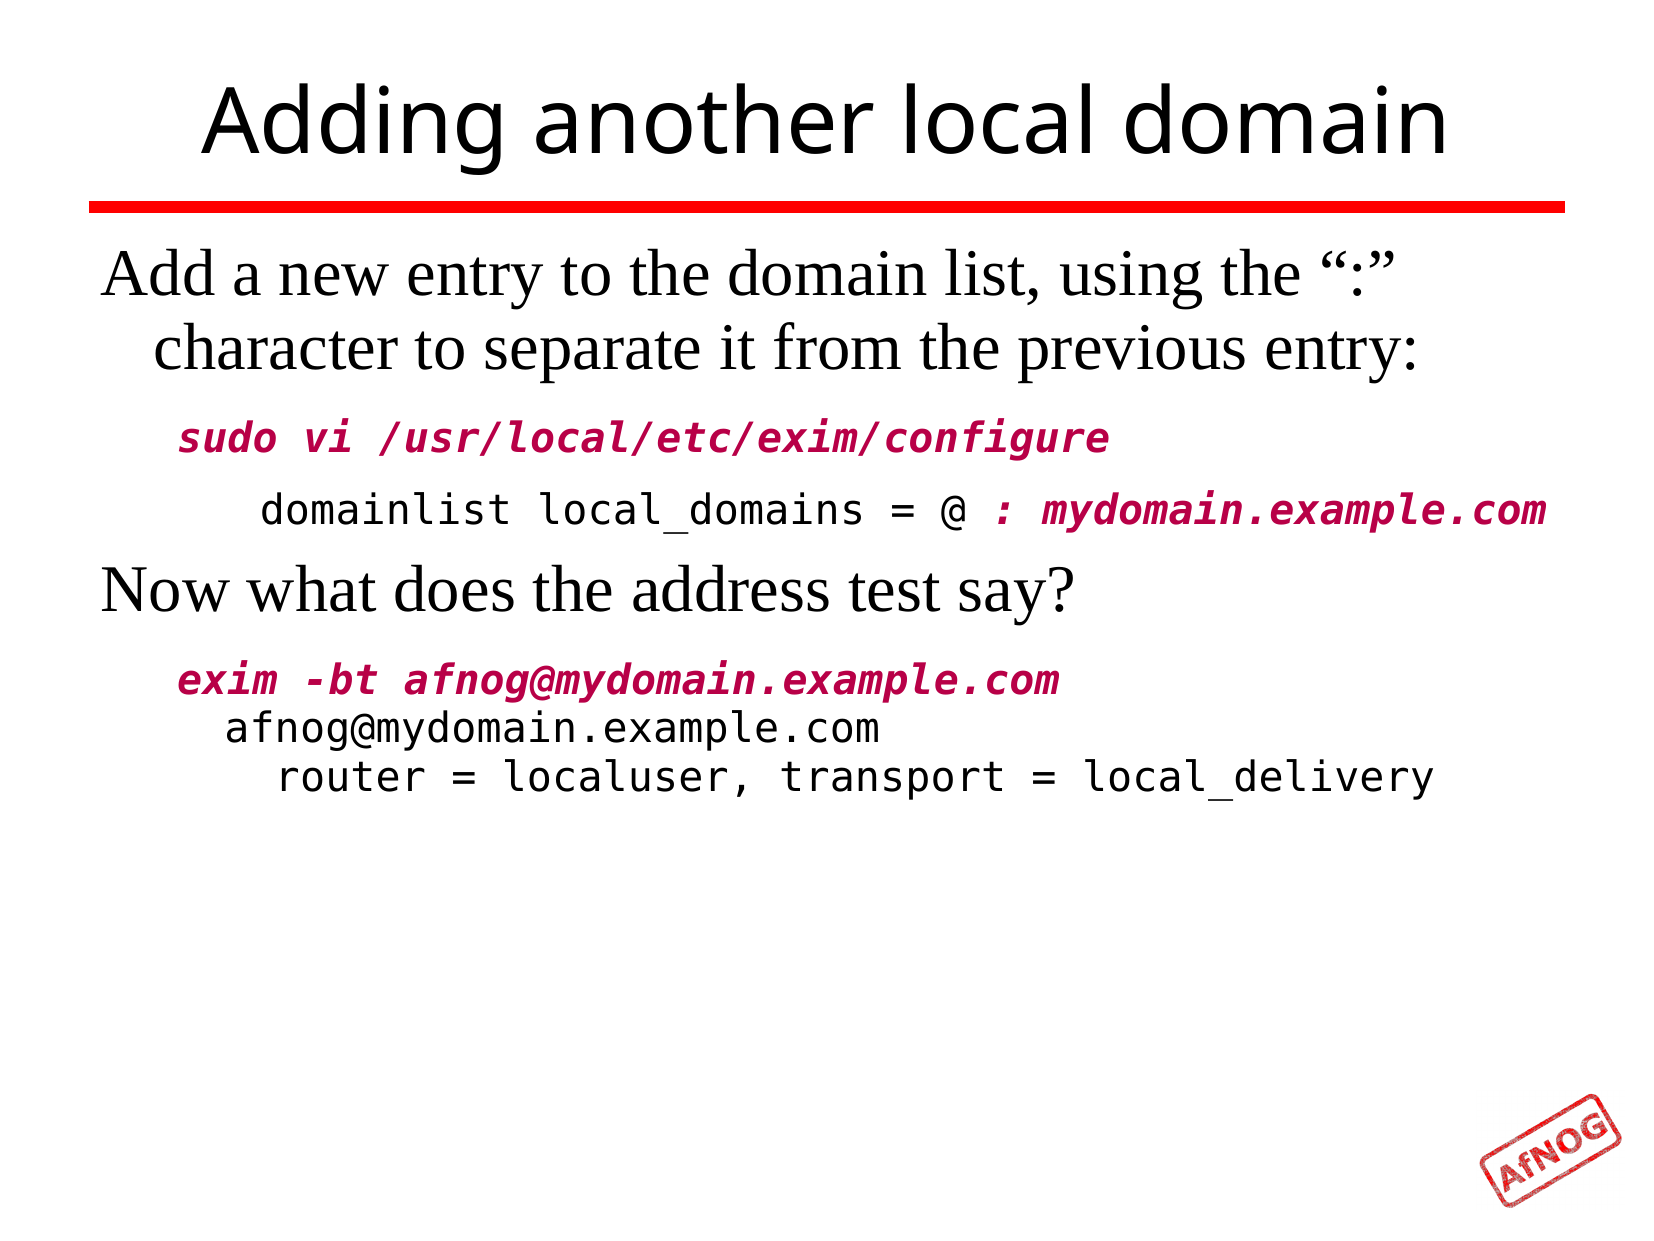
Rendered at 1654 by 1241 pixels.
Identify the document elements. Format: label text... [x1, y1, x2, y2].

title Adding another local domain [88, 29, 1565, 207]
list Add a new entry to the domain list, using the “:” character to separate it from the previous entry: sudo vi /usr/local/etc/exim/configure domainlist local_domains = @ : mydomain.example.com Now what does the address test say? exim -bt afnog@mydomain.example.com afnog@mydomain.example.com router = localuser, transport = local_delivery [82, 236, 1571, 1123]
picture [1476, 1090, 1625, 1211]
